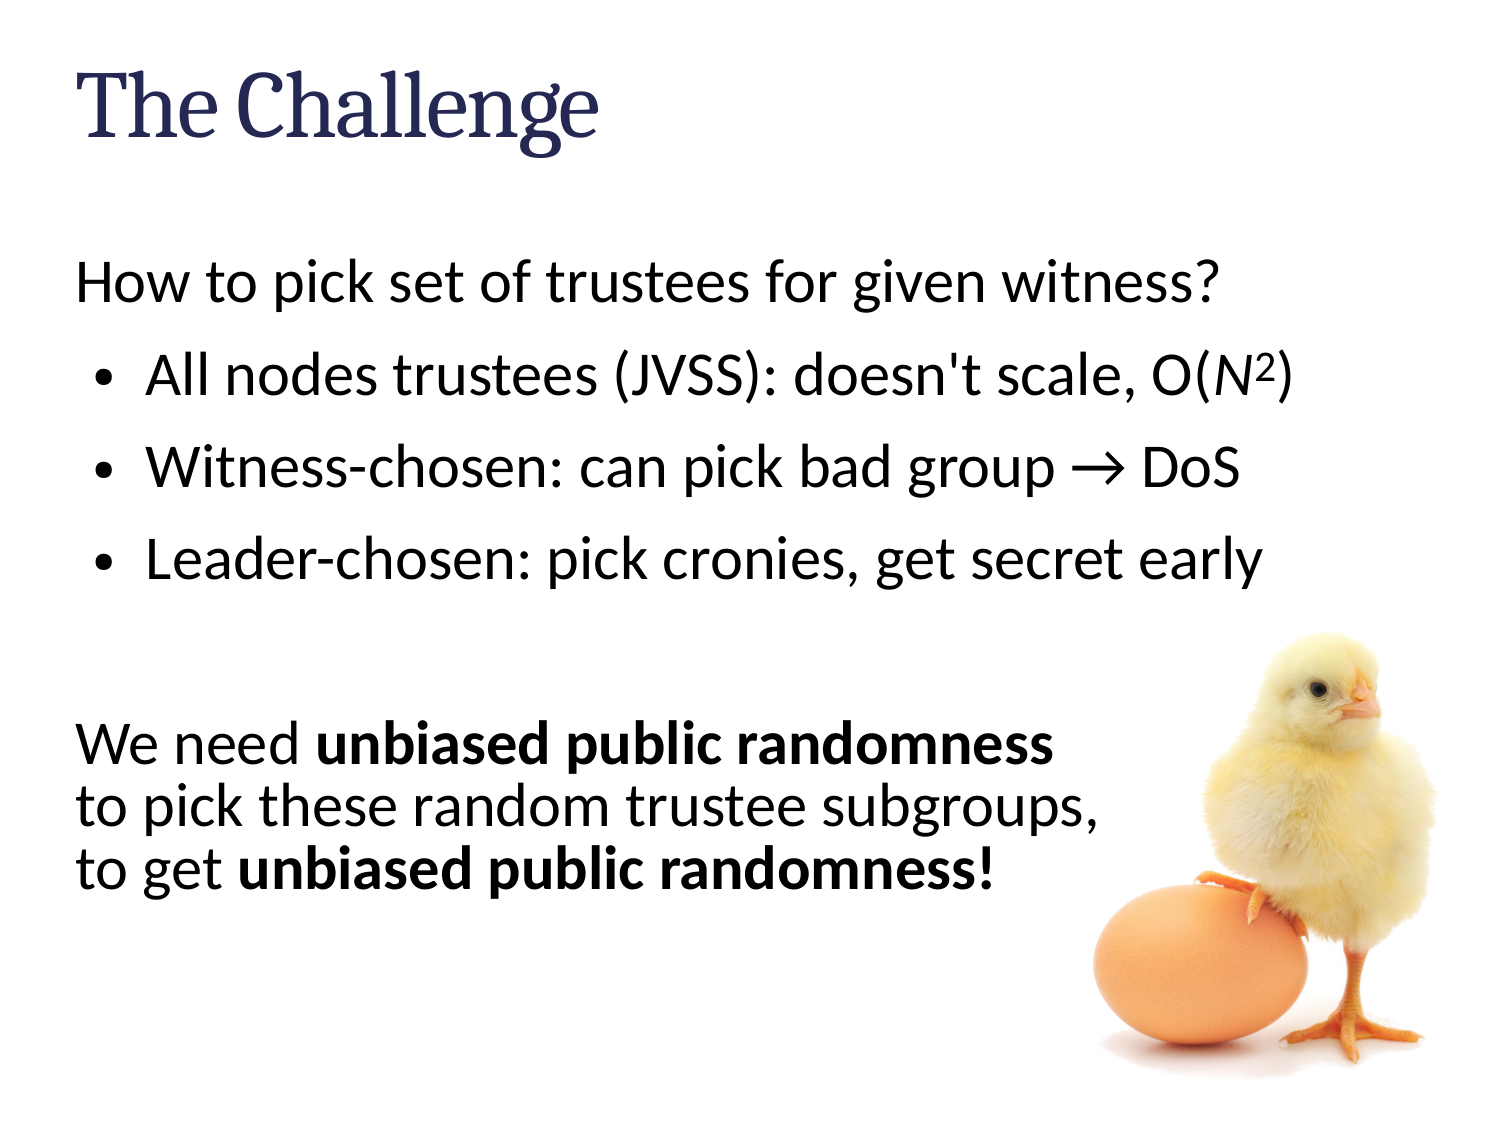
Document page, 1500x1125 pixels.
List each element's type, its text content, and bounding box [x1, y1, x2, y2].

title The Challenge [75, 12, 1471, 200]
picture [1093, 631, 1441, 1082]
list How to pick set of trustees for given witness? All nodes trustees (JVSS): doesn't scale, O(N2) Witness-chosen: can pick bad group → DoS Leader-chosen: pick cronies, get secret early We need unbiased public randomness to pick these random trustee subgroups, to get unbiased public randomness! [75, 254, 1325, 1063]
